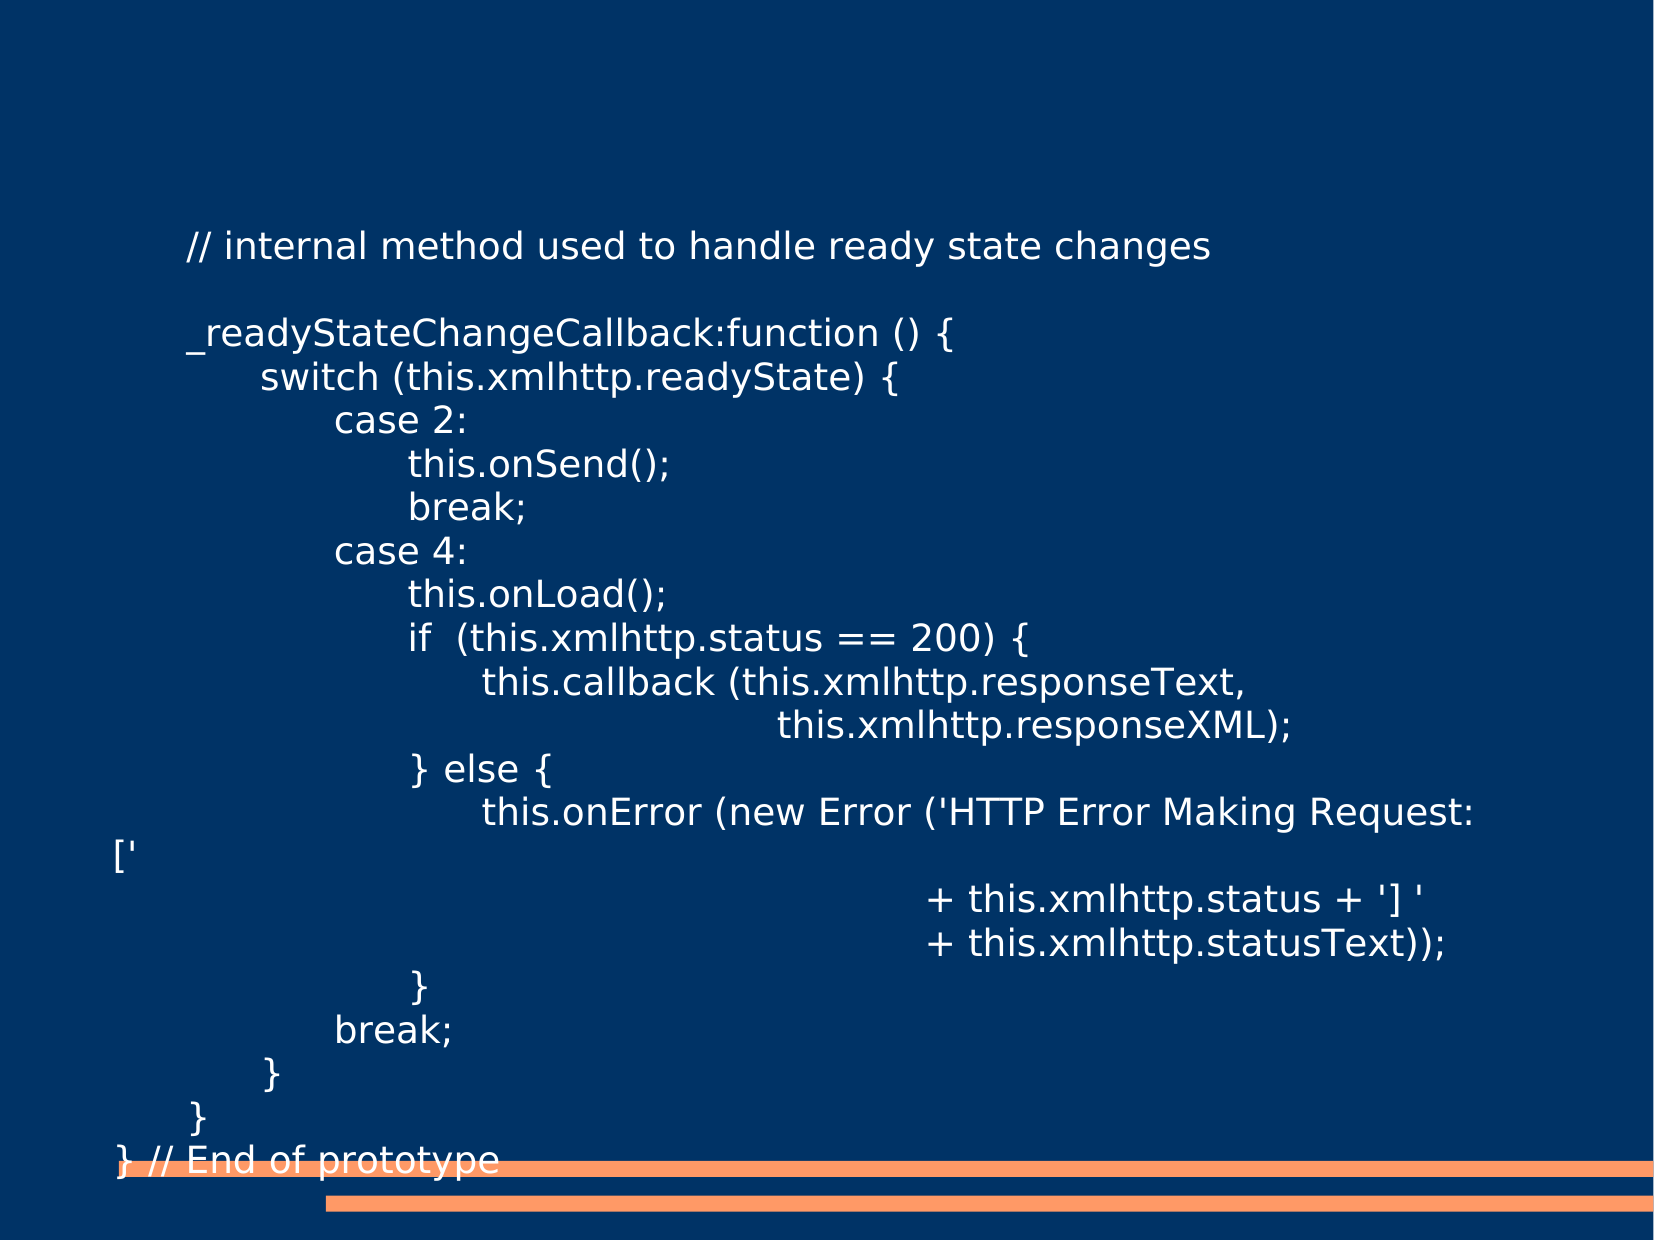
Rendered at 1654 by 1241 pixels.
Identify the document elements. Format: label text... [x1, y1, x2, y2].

text_box // internal method used to handle ready state changes _readyStateChangeCallback:function () { switch (this.xmlhttp.readyState) { case 2: this.onSend(); break; case 4: this.onLoad(); if (this.xmlhttp.status == 200) { this.callback (this.xmlhttp.responseText, this.xmlhttp.responseXML); } else { this.onError (new Error ('HTTP Error Making Request: [' + this.xmlhttp.status + '] ' + this.xmlhttp.statusText)); } break; } } } // End of prototype [112, 225, 1501, 1140]
